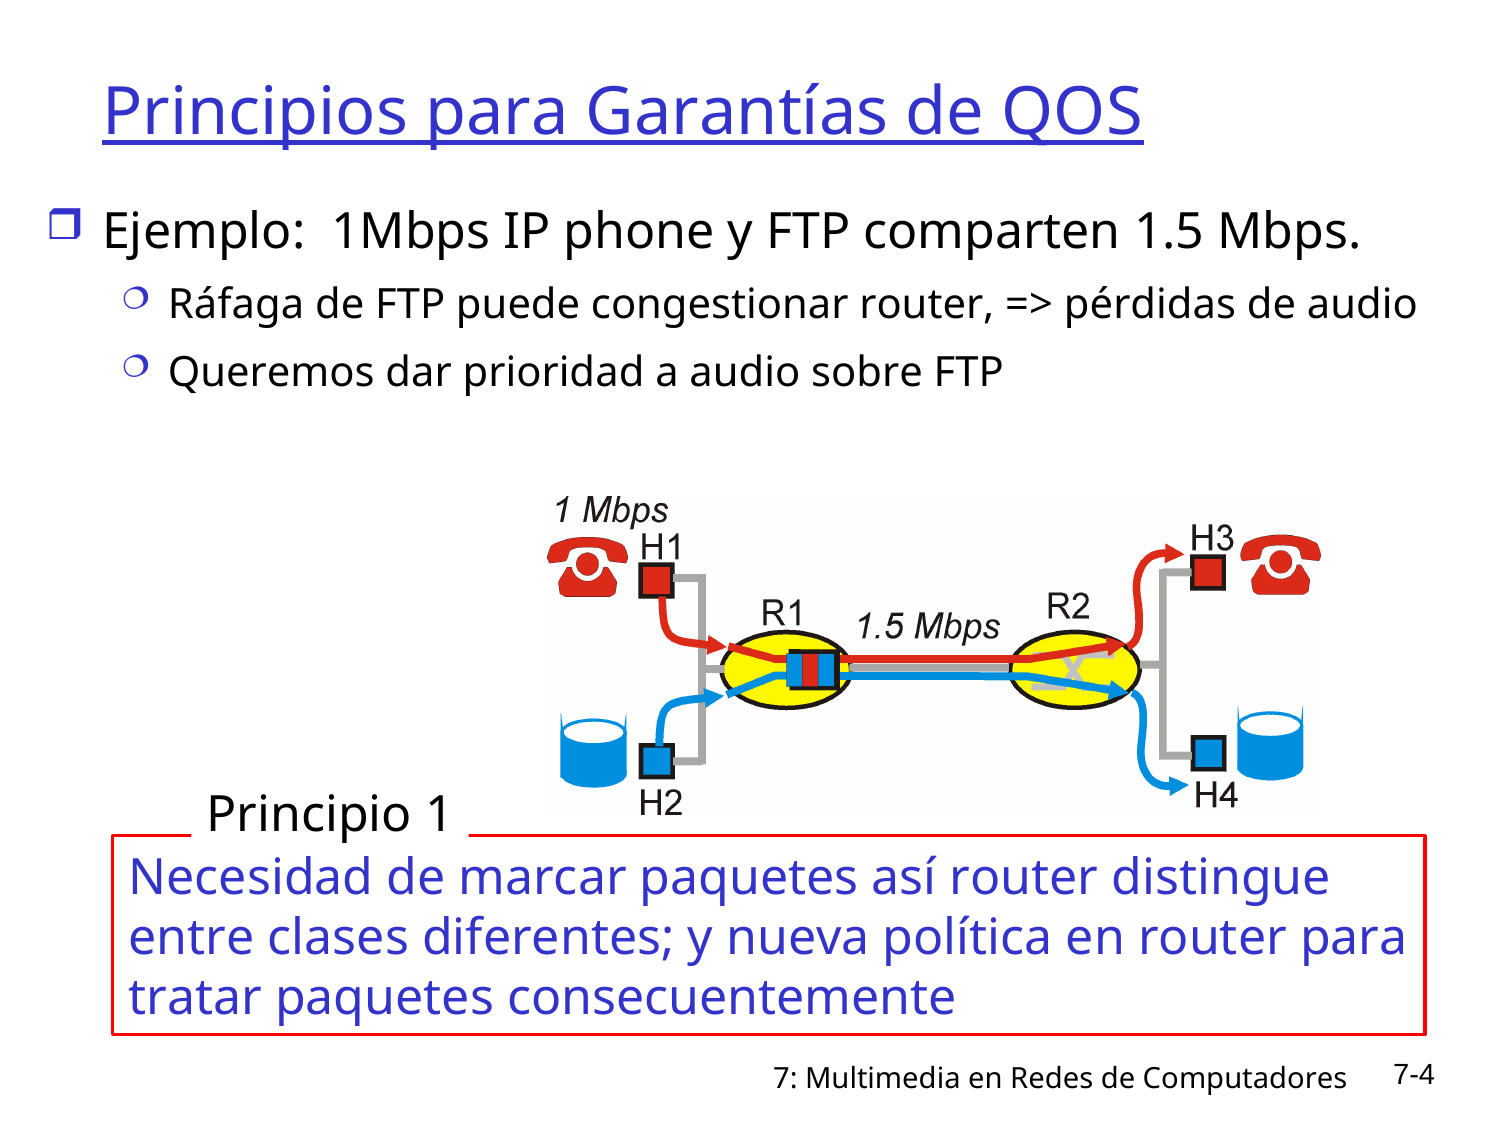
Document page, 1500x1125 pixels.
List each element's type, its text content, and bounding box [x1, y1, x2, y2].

picture [547, 496, 1321, 815]
title Principios para Garantías de QOS [87, 37, 1363, 181]
text_box Necesidad de marcar paquetes así router distingue entre clases diferentes; y nueva política en router para tratar paquetes consecuentemente [112, 835, 1426, 1035]
list Ejemplo: 1Mbps IP phone y FTP comparten 1.5 Mbps. Ráfaga de FTP puede congestionar router, => pérdidas de audio Queremos dar prioridad a audio sobre FTP [31, 187, 1463, 510]
text_box Principio 1 [191, 774, 469, 850]
